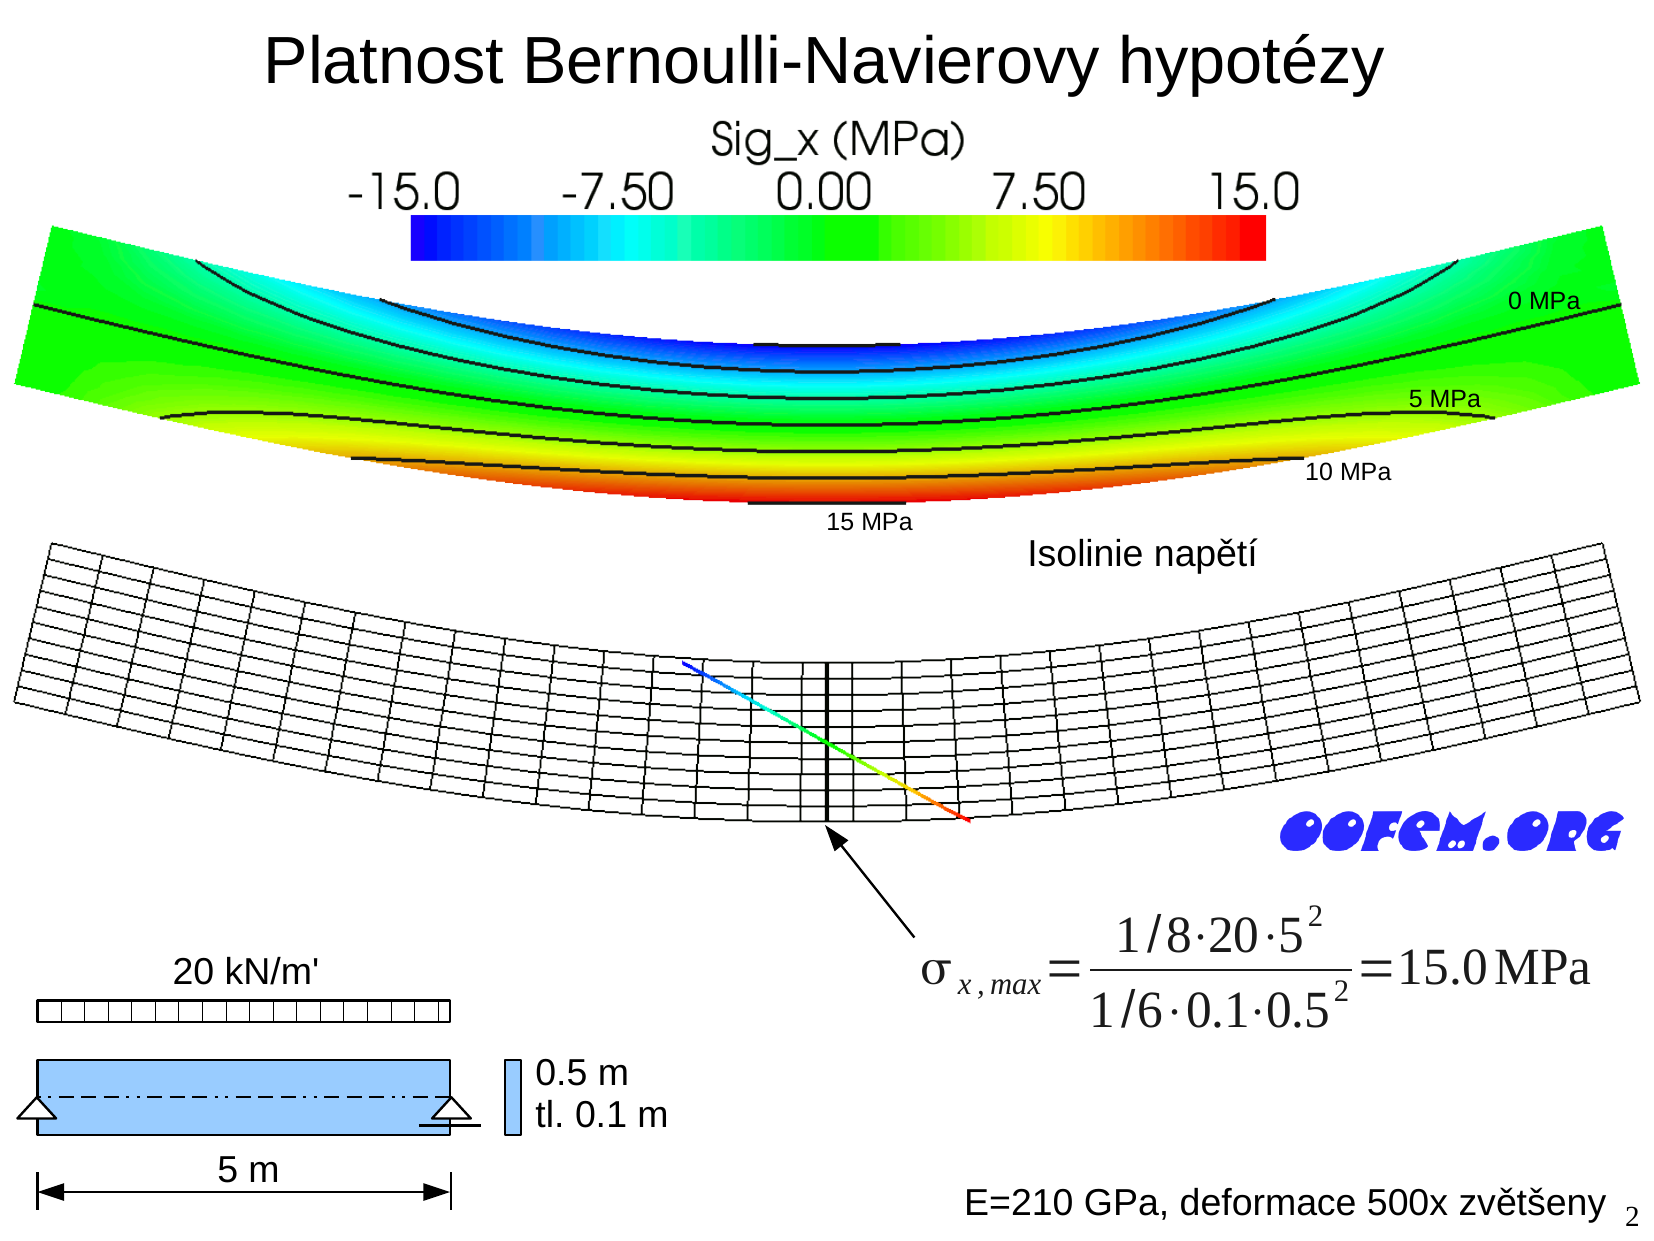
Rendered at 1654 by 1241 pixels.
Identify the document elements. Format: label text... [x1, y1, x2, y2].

text_box 0 MPa [1493, 279, 1627, 326]
text_box 5 m [202, 1140, 295, 1202]
picture [0, 108, 1654, 851]
chart [900, 900, 1604, 1039]
title Platnost Bernoulli-Navierovy hypotézy [37, 8, 1613, 113]
text_box 5 MPa [1393, 377, 1528, 424]
text_box Isolinie napětí [1012, 525, 1276, 587]
text_box 20 kN/m' [157, 943, 335, 1005]
text_box 0.5 m tl. 0.1 m [520, 1043, 681, 1152]
text_box 10 MPa [1290, 450, 1424, 497]
text_box [37, 1000, 450, 1023]
text_box E=210 GPa, deformace 500x zvětšeny [949, 1174, 1617, 1236]
text_box [504, 1059, 521, 1135]
text_box 15 MPa [811, 499, 945, 546]
text_box [17, 1059, 471, 1135]
